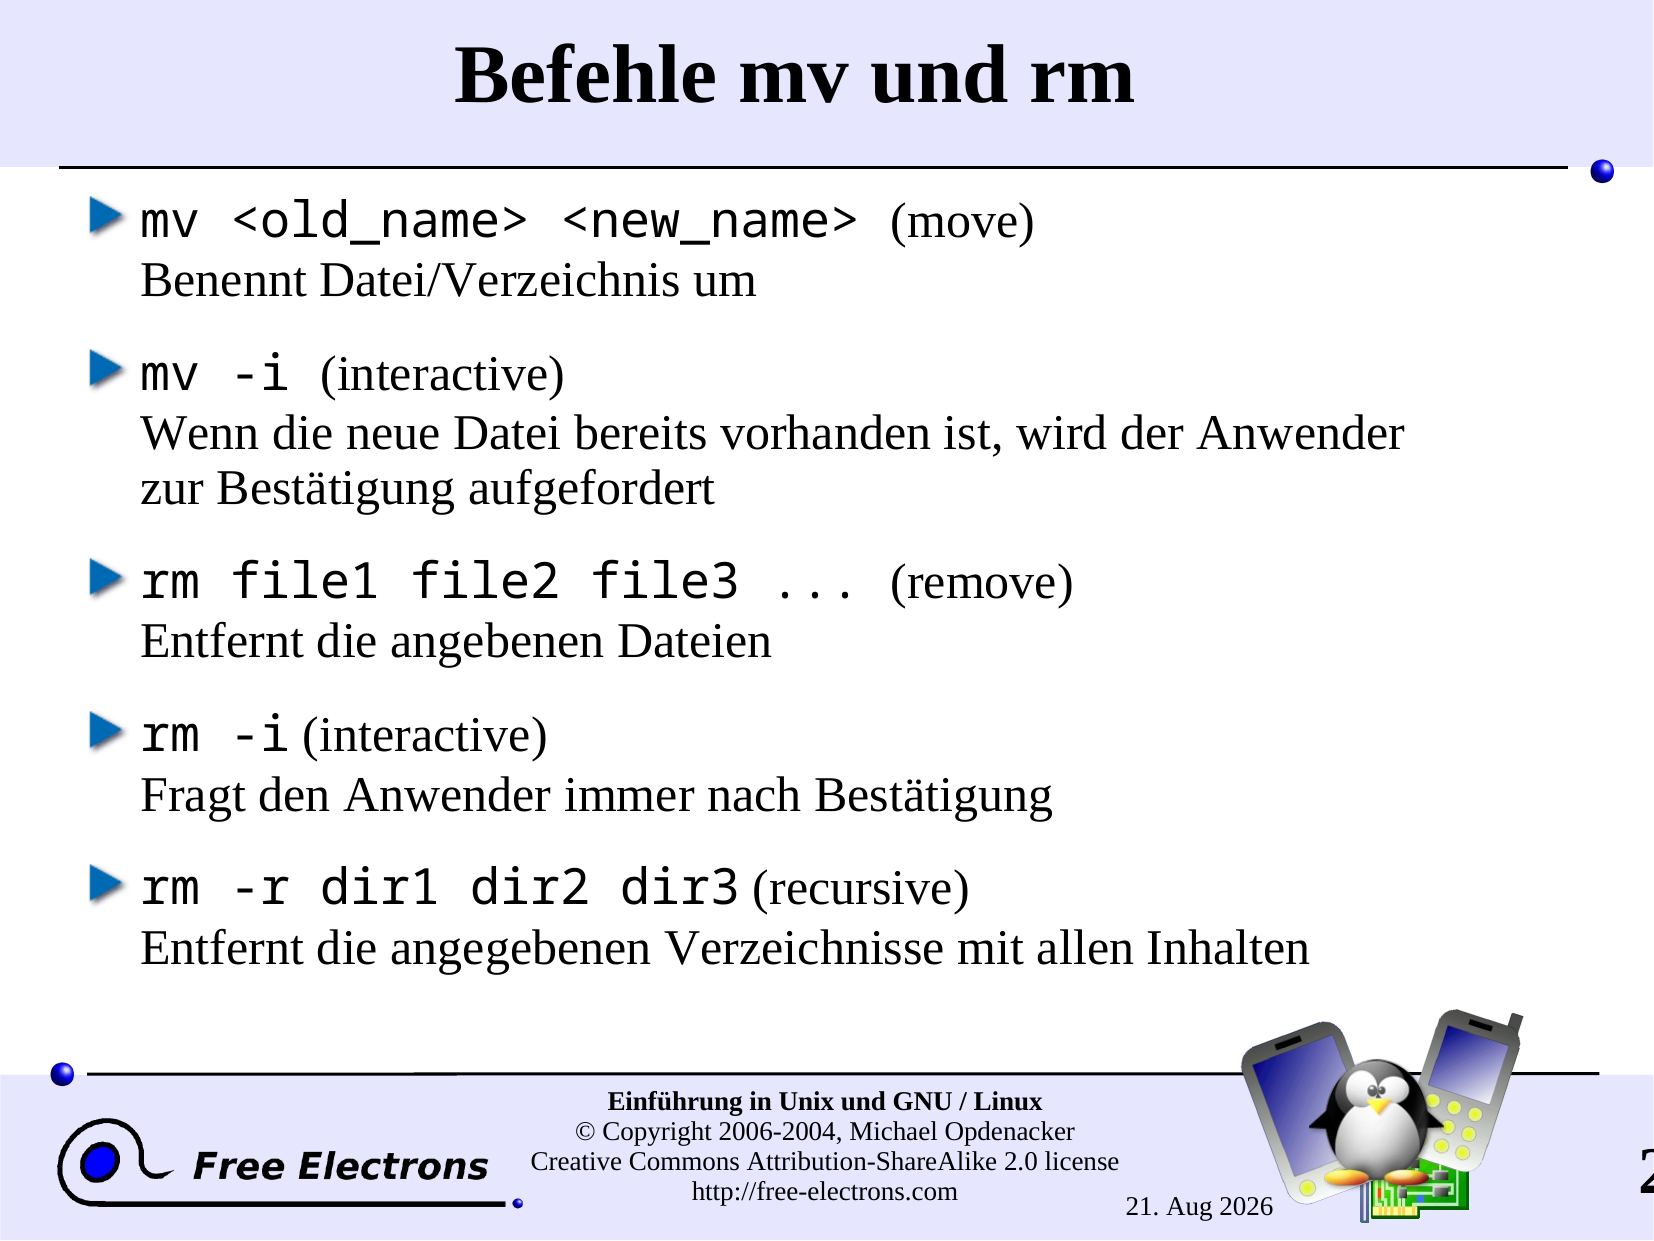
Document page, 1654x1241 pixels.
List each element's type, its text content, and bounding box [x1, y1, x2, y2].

list mv <old_name> <new_name> (move) Benennt Datei/Verzeichnis um mv -i (interactive) Wenn die neue Datei bereits vorhanden ist, wird der Anwender zur Bestätigung aufgefordert rm file1 file2 file3 ... (remove) Entfernt die angebenen Dateien rm -i (interactive) Fragt den Anwender immer nach Bestätigung rm -r dir1 dir2 dir3 (recursive) Entfernt die angegebenen Verzeichnisse mit allen Inhalten [69, 183, 1482, 1068]
title Befehle mv und rm [60, 28, 1551, 121]
picture [1232, 996, 1538, 1241]
picture [50, 1107, 527, 1216]
